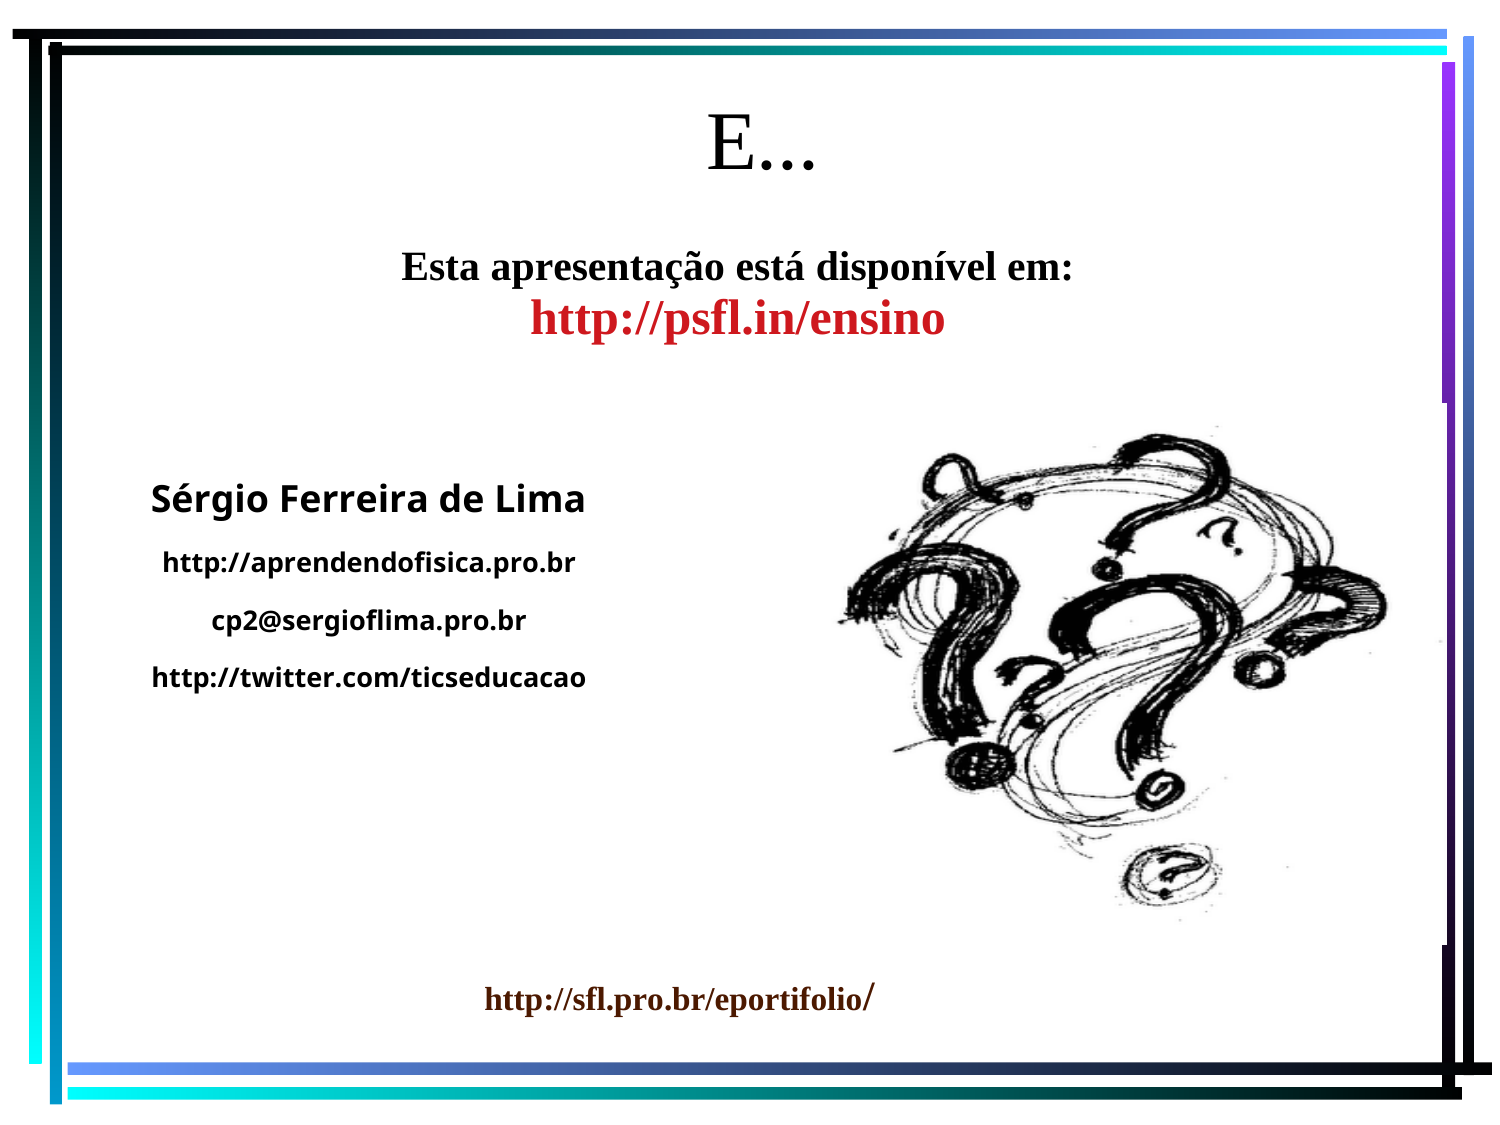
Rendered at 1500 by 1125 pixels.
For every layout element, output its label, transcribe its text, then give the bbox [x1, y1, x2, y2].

text_box http://sfl.pro.br/eportifolio/ [419, 957, 890, 1029]
text_box Sérgio Ferreira de Lima http://aprendendofisica.pro.br cp2@sergioflima.pro.br http://twitter.com/ticseducacao [73, 465, 665, 680]
picture [0, 0, 1500, 1125]
text_box Esta apresentação está disponível em: http://psfl.in/ensino [324, 236, 1152, 417]
title E... [125, 87, 1401, 213]
